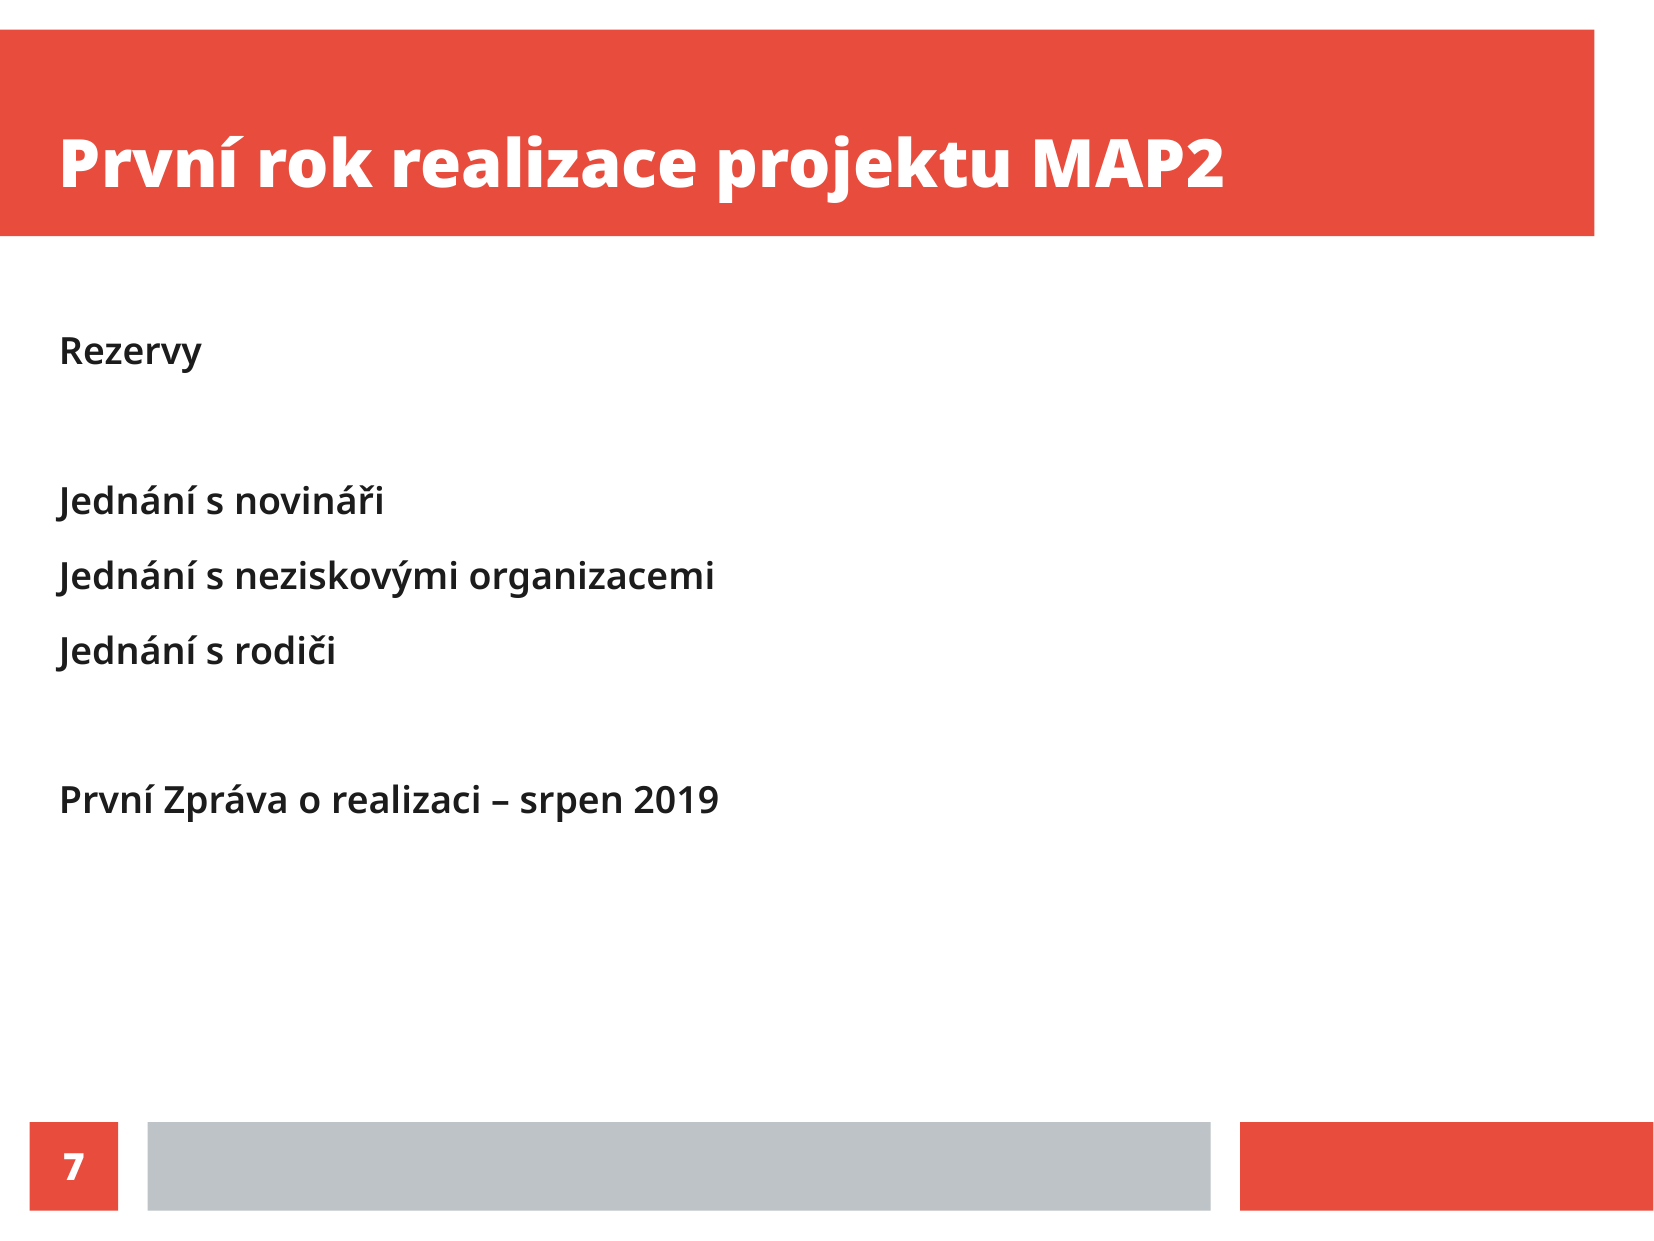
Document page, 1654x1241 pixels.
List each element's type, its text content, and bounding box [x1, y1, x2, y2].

list Rezervy Jednání s novináři Jednání s neziskovými organizacemi Jednání s rodiči První Zpráva o realizaci – srpen 2019 [59, 324, 1565, 1093]
title První rok realizace projektu MAP2 [59, 59, 1595, 207]
